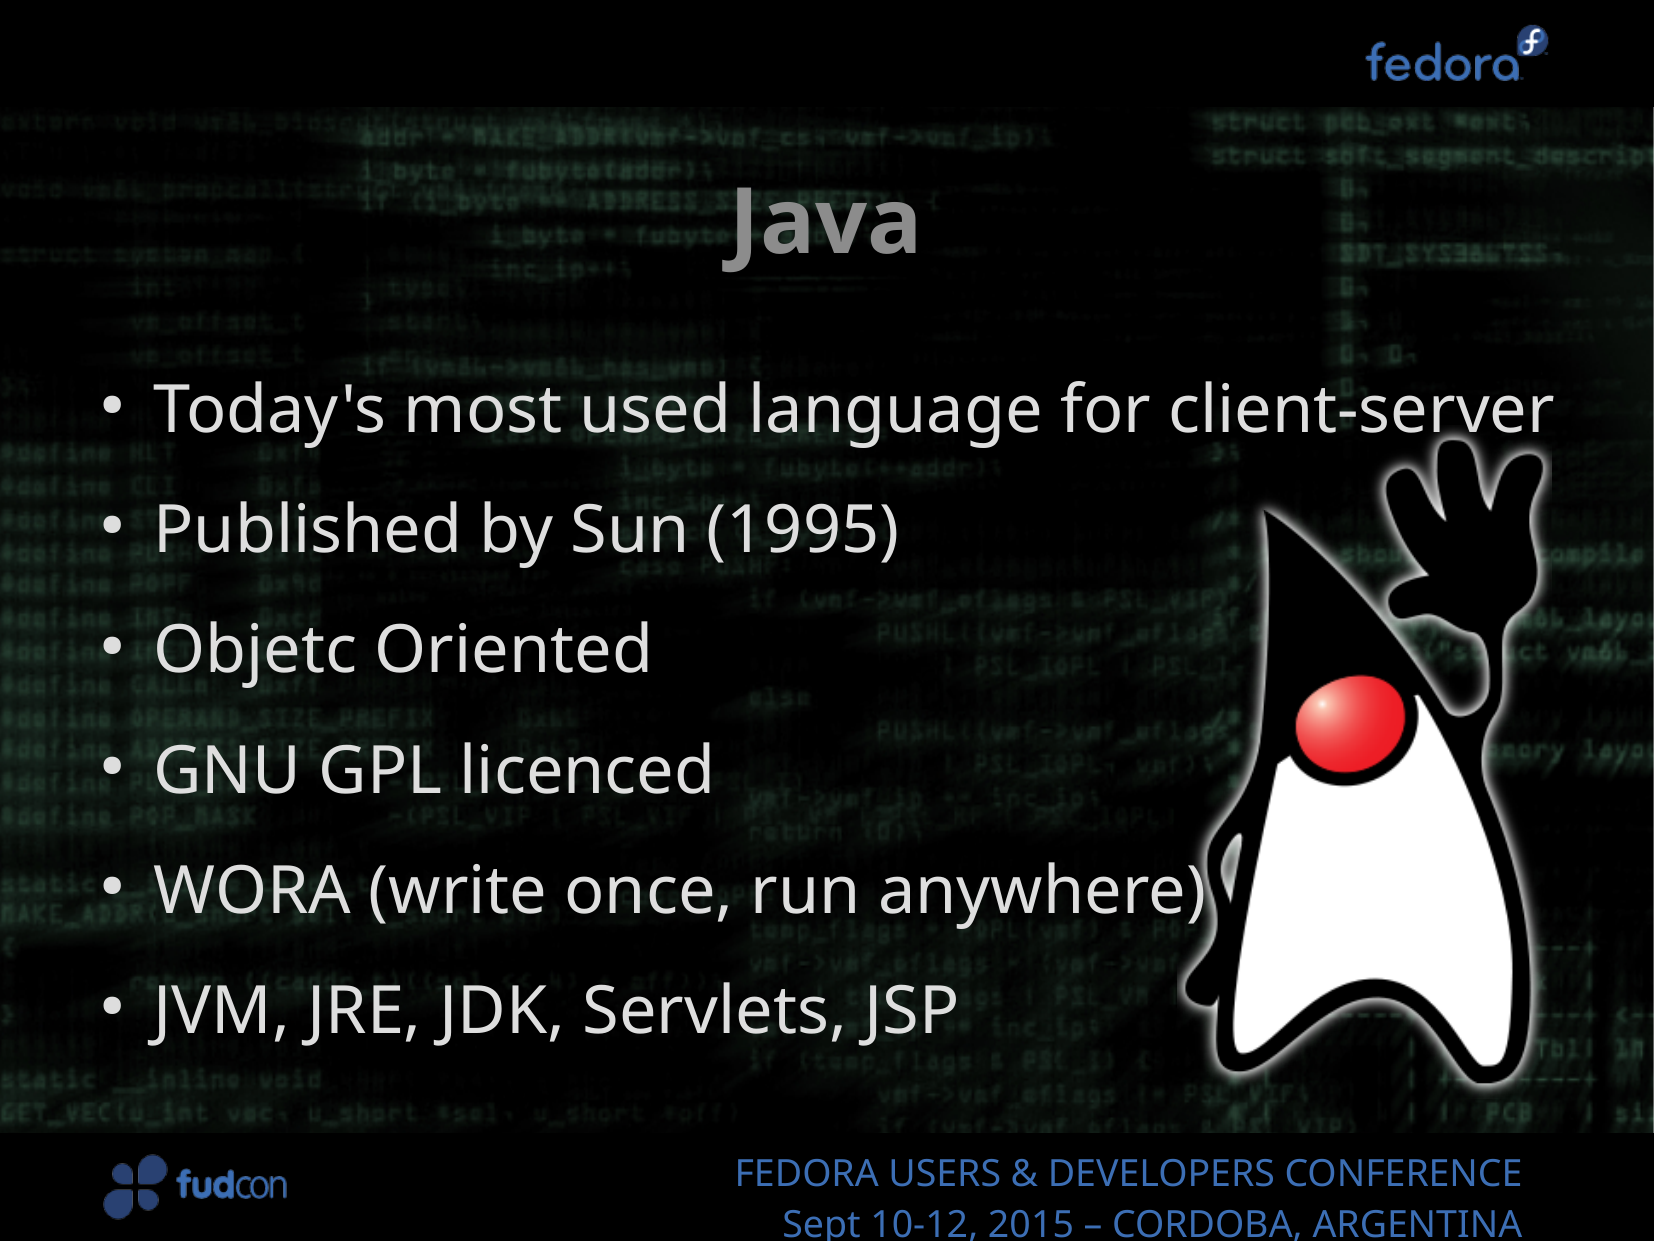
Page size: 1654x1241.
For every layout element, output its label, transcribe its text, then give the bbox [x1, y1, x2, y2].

picture [0, 0, 1654, 1241]
list Today's most used language for client-server Published by Sun (1995) Objetc Oriented GNU GPL licenced WORA (write once, run anywhere) JVM, JRE, JDK, Servlets, JSP [82, 361, 1571, 1081]
title Java [82, 114, 1571, 322]
